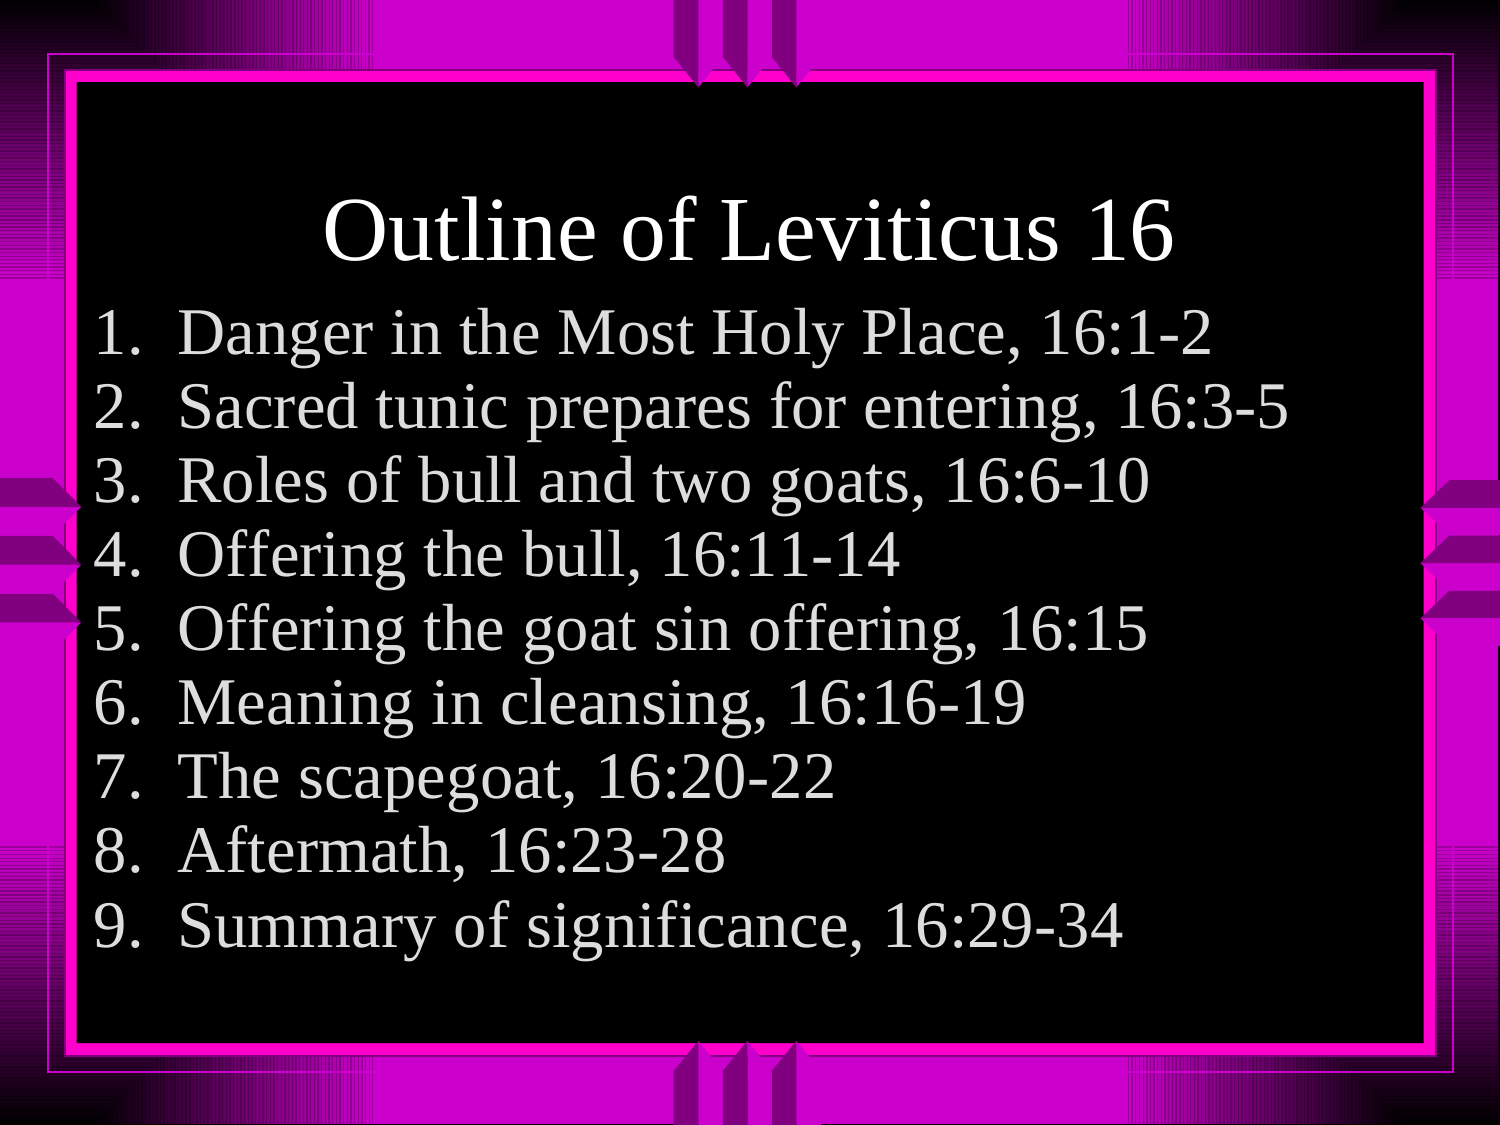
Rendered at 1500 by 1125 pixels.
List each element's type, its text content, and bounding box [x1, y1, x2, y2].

list 1. Danger in the Most Holy Place, 16:1-2 2. Sacred tunic prepares for entering, 16:3-5 3. Roles of bull and two goats, 16:6-10 4. Offering the bull, 16:11-14 5. Offering the goat sin offering, 16:15 6. Meaning in cleansing, 16:16-19 7. The scapegoat, 16:20-22 8. Aftermath, 16:23-28 9. Summary of significance, 16:29-34 [78, 287, 1422, 1023]
title Outline of Leviticus 16 [112, 99, 1388, 287]
